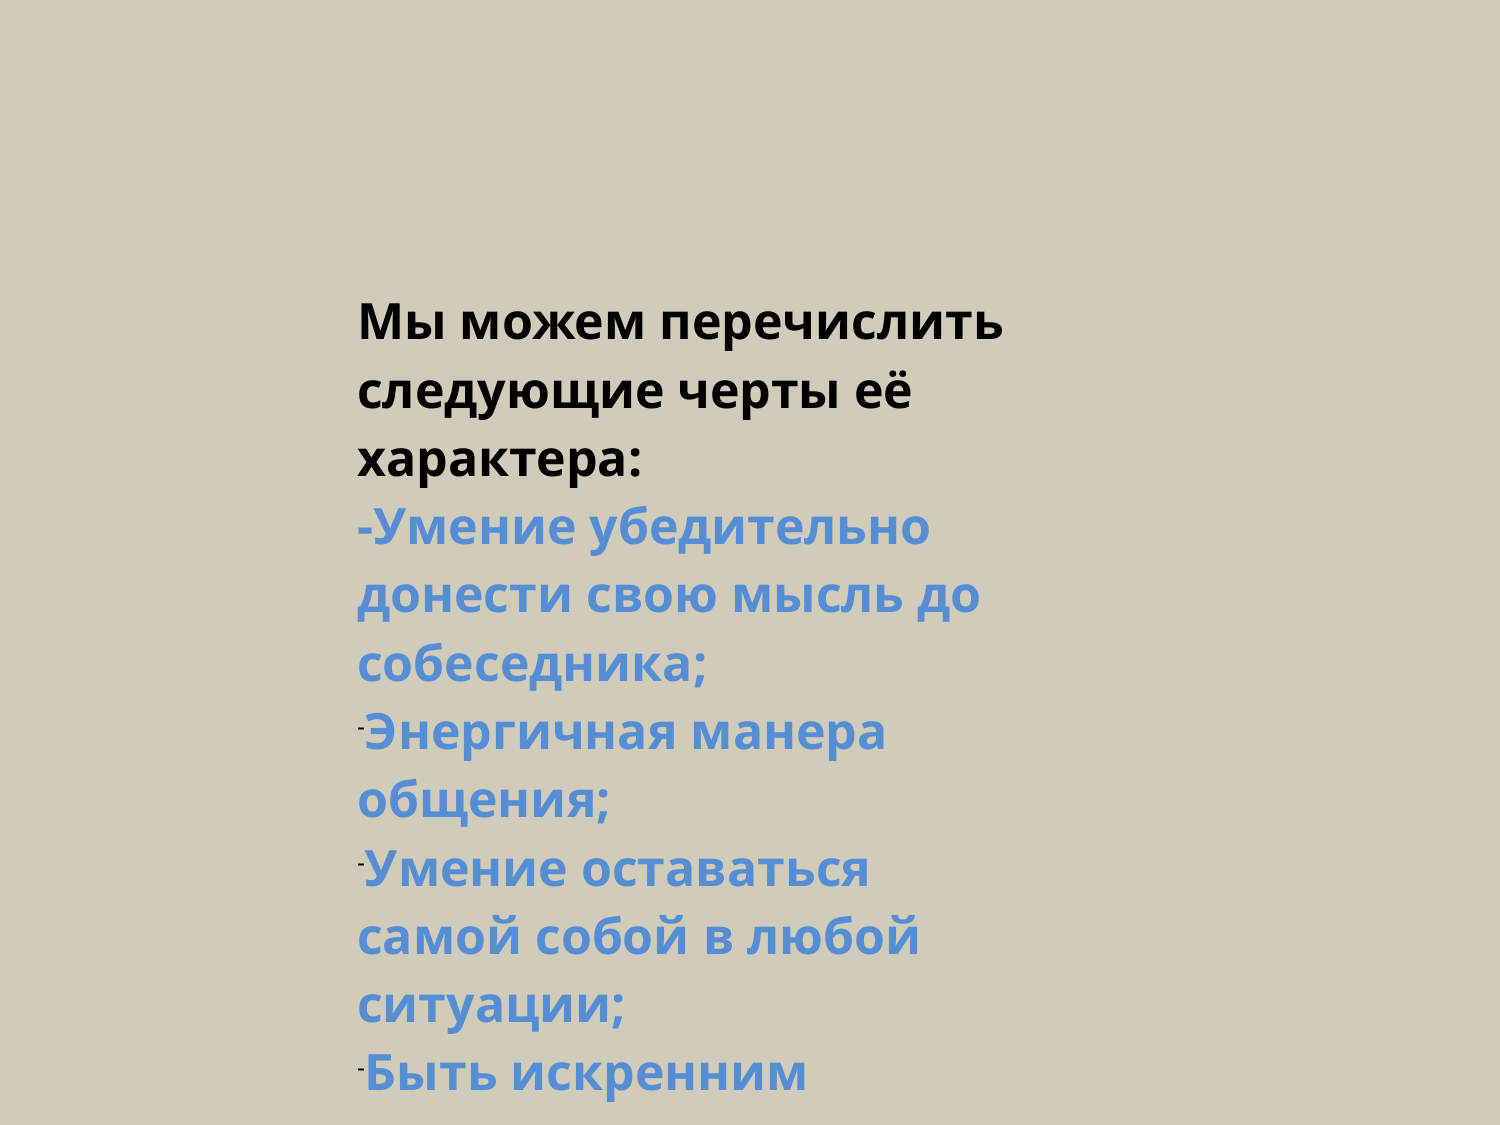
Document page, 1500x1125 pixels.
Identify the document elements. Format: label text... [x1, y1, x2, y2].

text_box Мы можем перечислить следующие черты её характера: -Умение убедительно донести свою мысль до собеседника; Энергичная манера общения; Умение оставаться самой собой в любой ситуации; Быть искренним человеком в своих устремлениях; Бескорыстное служение истине, считая себя прежде всего государственным человеком. [342, 278, 1064, 1125]
